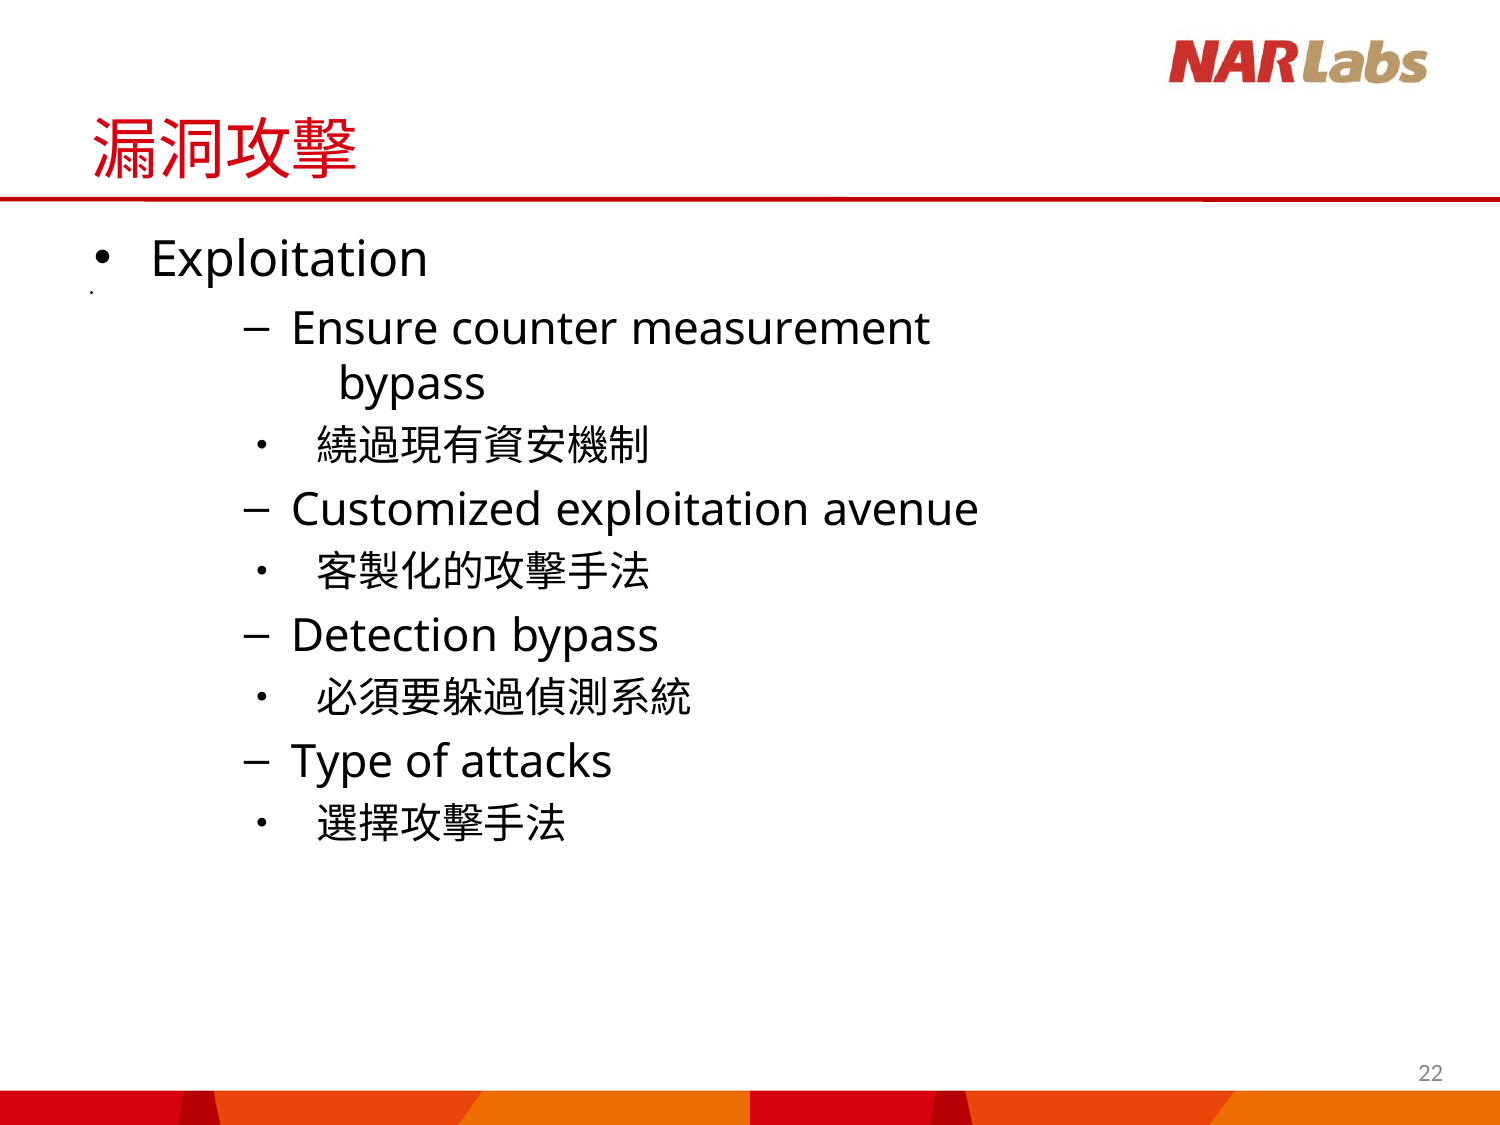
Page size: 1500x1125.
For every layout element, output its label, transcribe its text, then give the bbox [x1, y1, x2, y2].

text_box Exploitation Ensure counter measurement bypass • 繞過現有資安機制 Customized exploitation avenue • 客製化的攻擊手法 Detection bypass • 必須要躲過偵測系統 Type of attacks • 選擇攻擊手法 [89, 226, 1005, 793]
title 漏洞攻擊 [89, 107, 1411, 189]
text_box 21 [1414, 1056, 1448, 1090]
